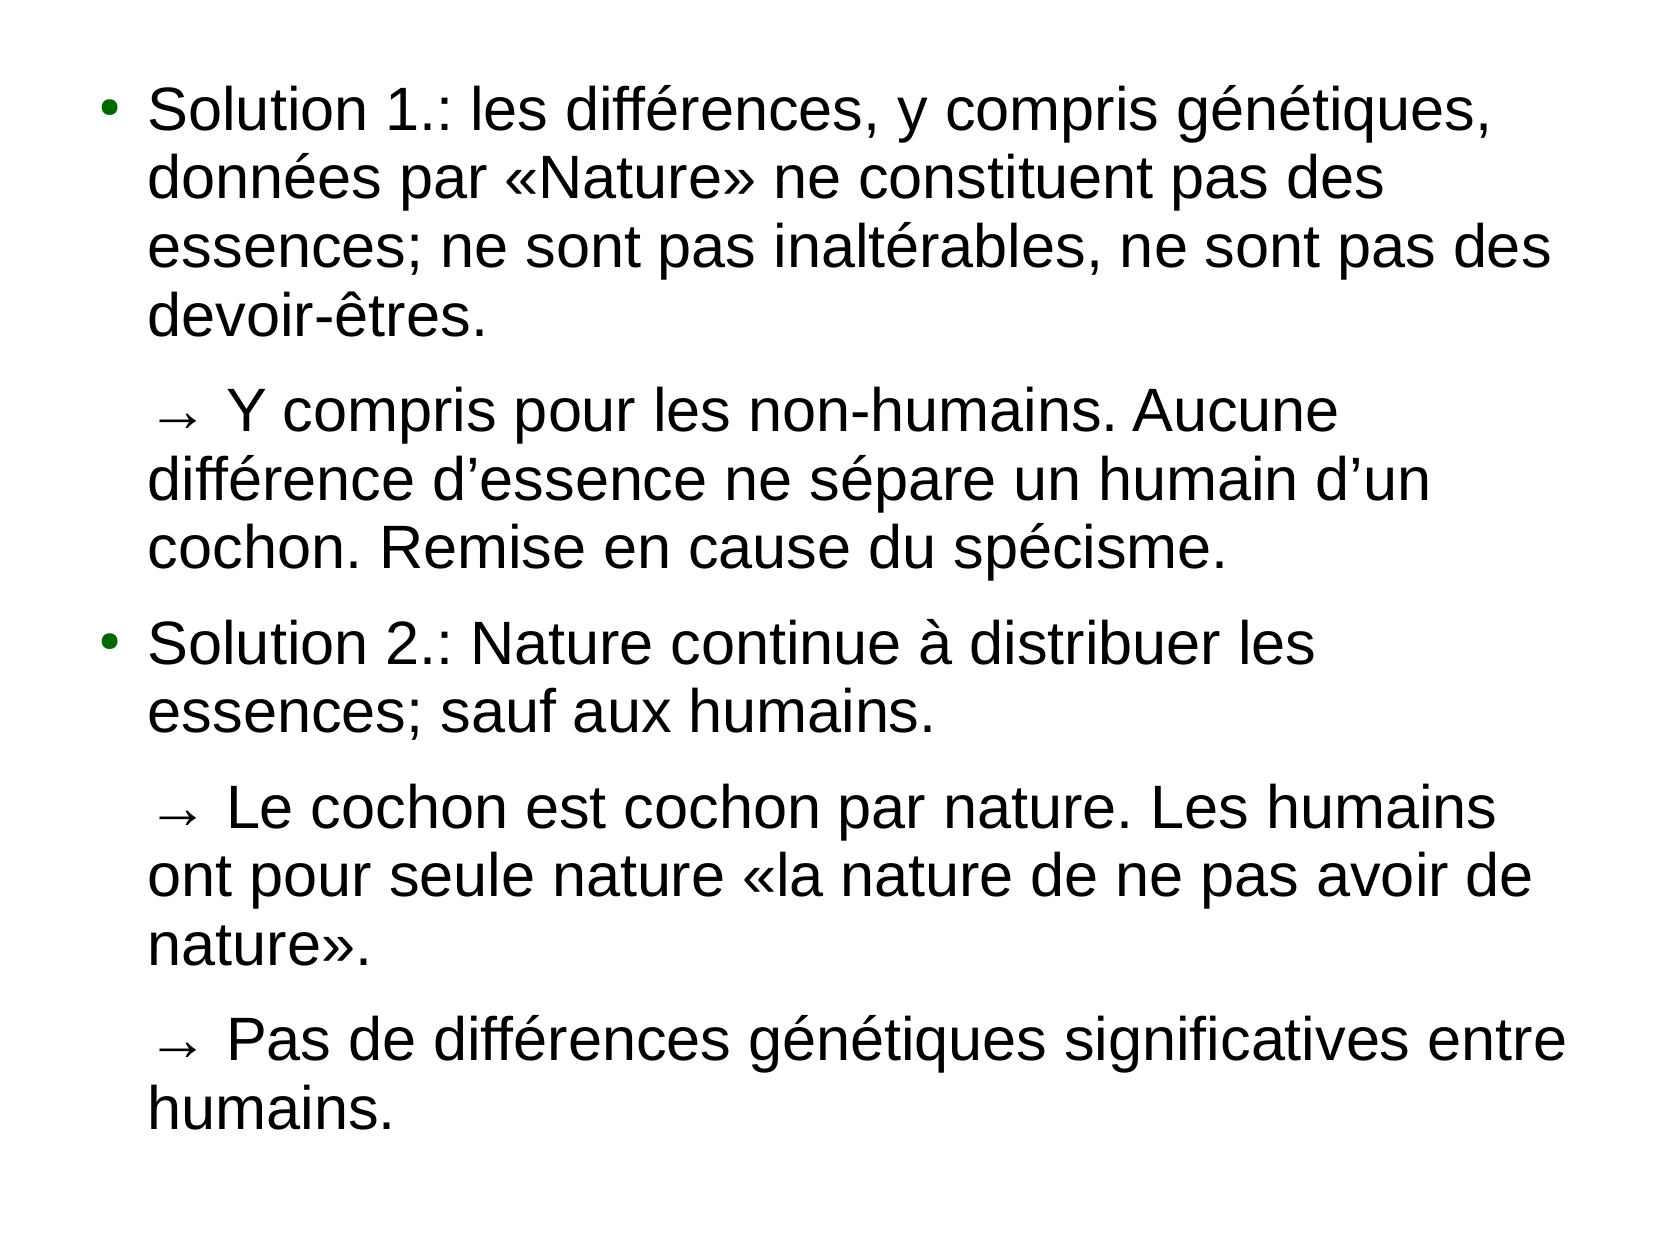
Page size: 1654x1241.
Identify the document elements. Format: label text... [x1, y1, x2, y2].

list Solution 1.: les différences, y compris génétiques, données par «Nature» ne constituent pas des essences; ne sont pas inaltérables, ne sont pas des devoir-êtres. → Y compris pour les non-humains. Aucune différence d’essence ne sépare un humain d’un cochon. Remise en cause du spécisme. Solution 2.: Nature continue à distribuer les essences; sauf aux humains. → Le cochon est cochon par nature. Les humains ont pour seule nature «la nature de ne pas avoir de nature». → Pas de différences génétiques significatives entre humains. [82, 75, 1571, 1156]
